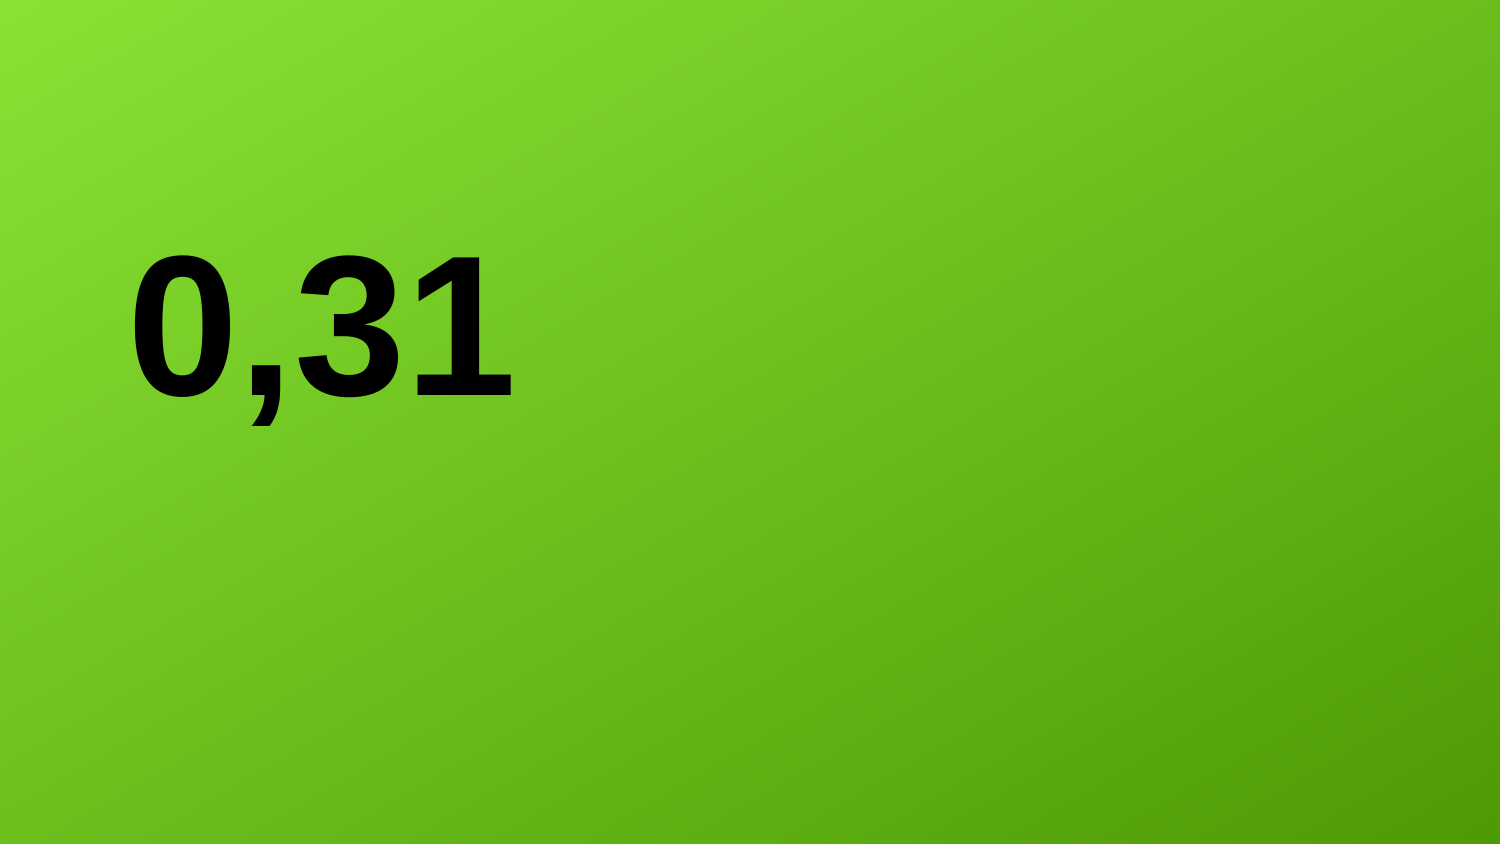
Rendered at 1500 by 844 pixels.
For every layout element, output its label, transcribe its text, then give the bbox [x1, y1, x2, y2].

title 0,31 [112, 259, 1388, 450]
